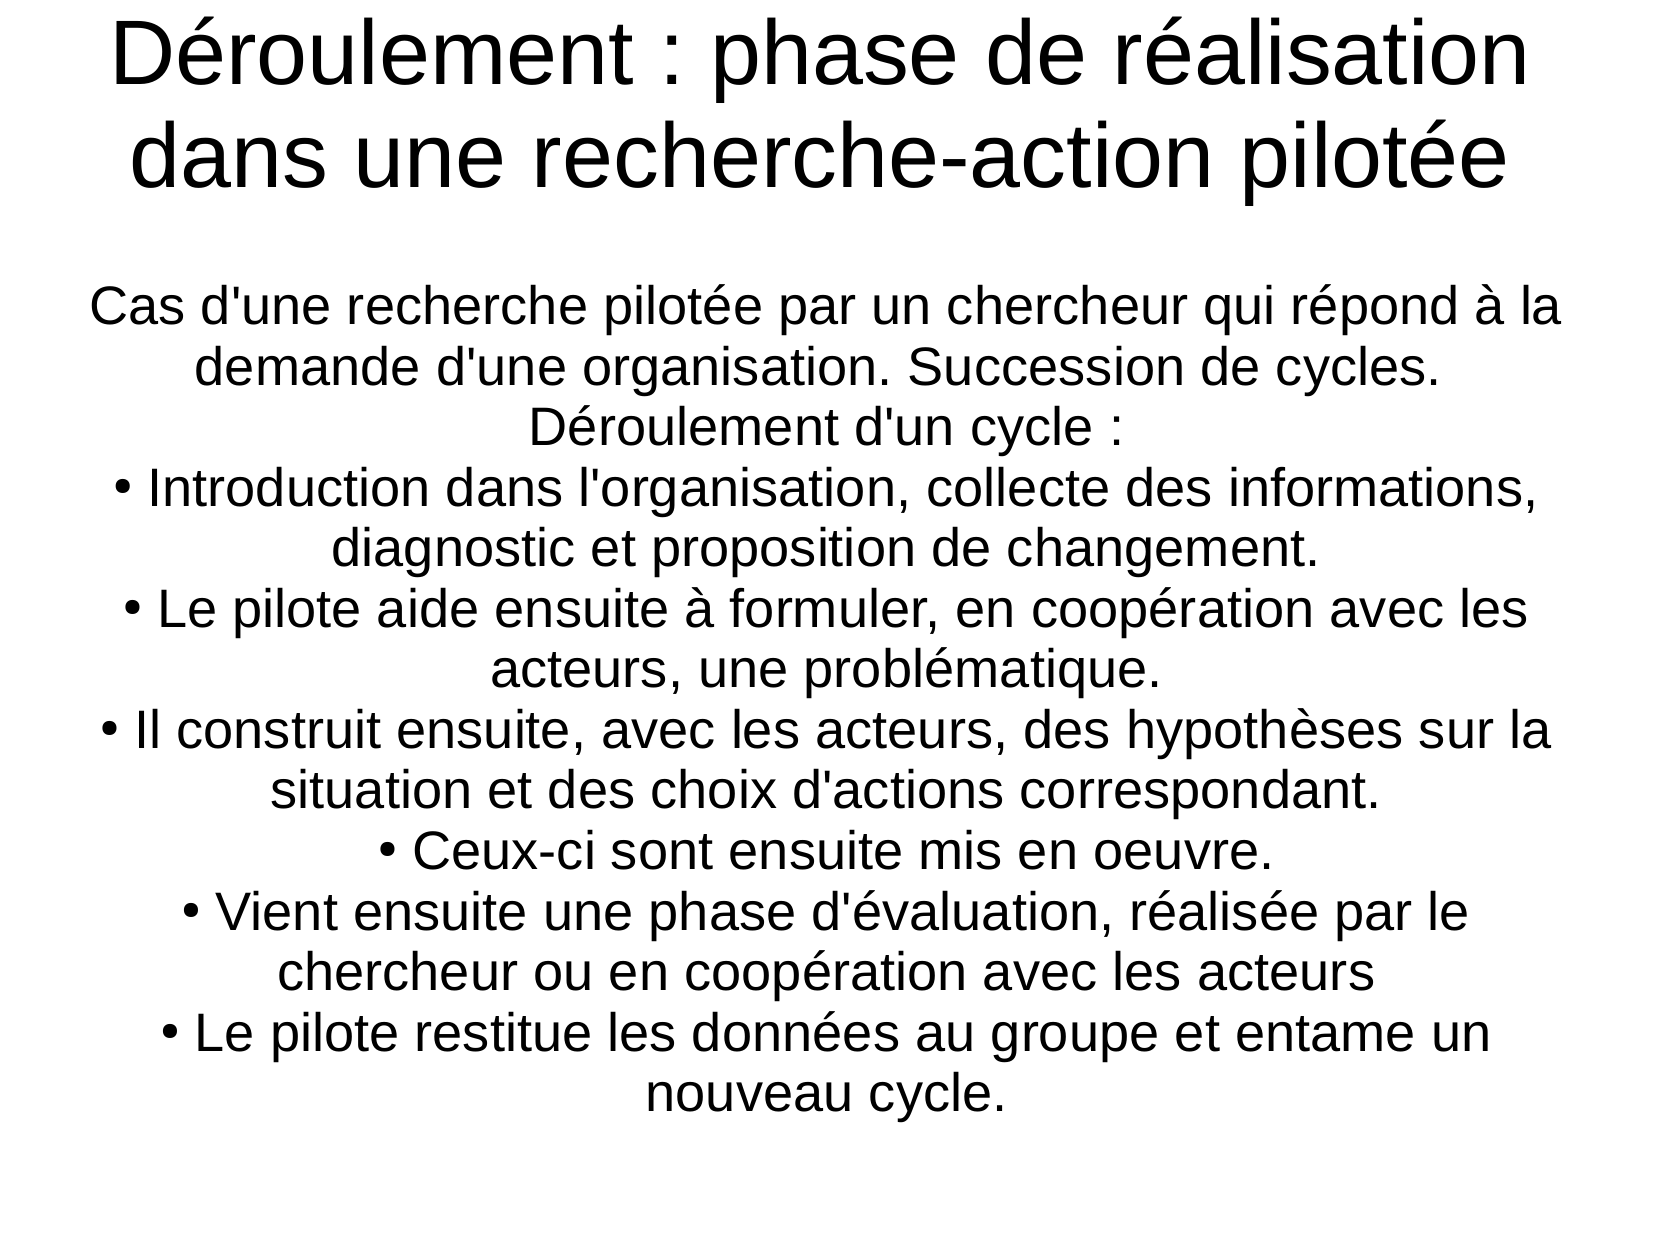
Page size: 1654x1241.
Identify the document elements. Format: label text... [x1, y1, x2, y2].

subtitle Cas d'une recherche pilotée par un chercheur qui répond à la demande d'une organisation. Succession de cycles. Déroulement d'un cycle : Introduction dans l'organisation, collecte des informations, diagnostic et proposition de changement. Le pilote aide ensuite à formuler, en coopération avec les acteurs, une problématique. Il construit ensuite, avec les acteurs, des hypothèses sur la situation et des choix d'actions correspondant. Ceux-ci sont ensuite mis en oeuvre. Vient ensuite une phase d'évaluation, réalisée par le chercheur ou en coopération avec les acteurs Le pilote restitue les données au groupe et entame un nouveau cycle. [82, 275, 1571, 1124]
title Déroulement : phase de réalisation dans une recherche-action pilotée [76, 1, 1565, 207]
